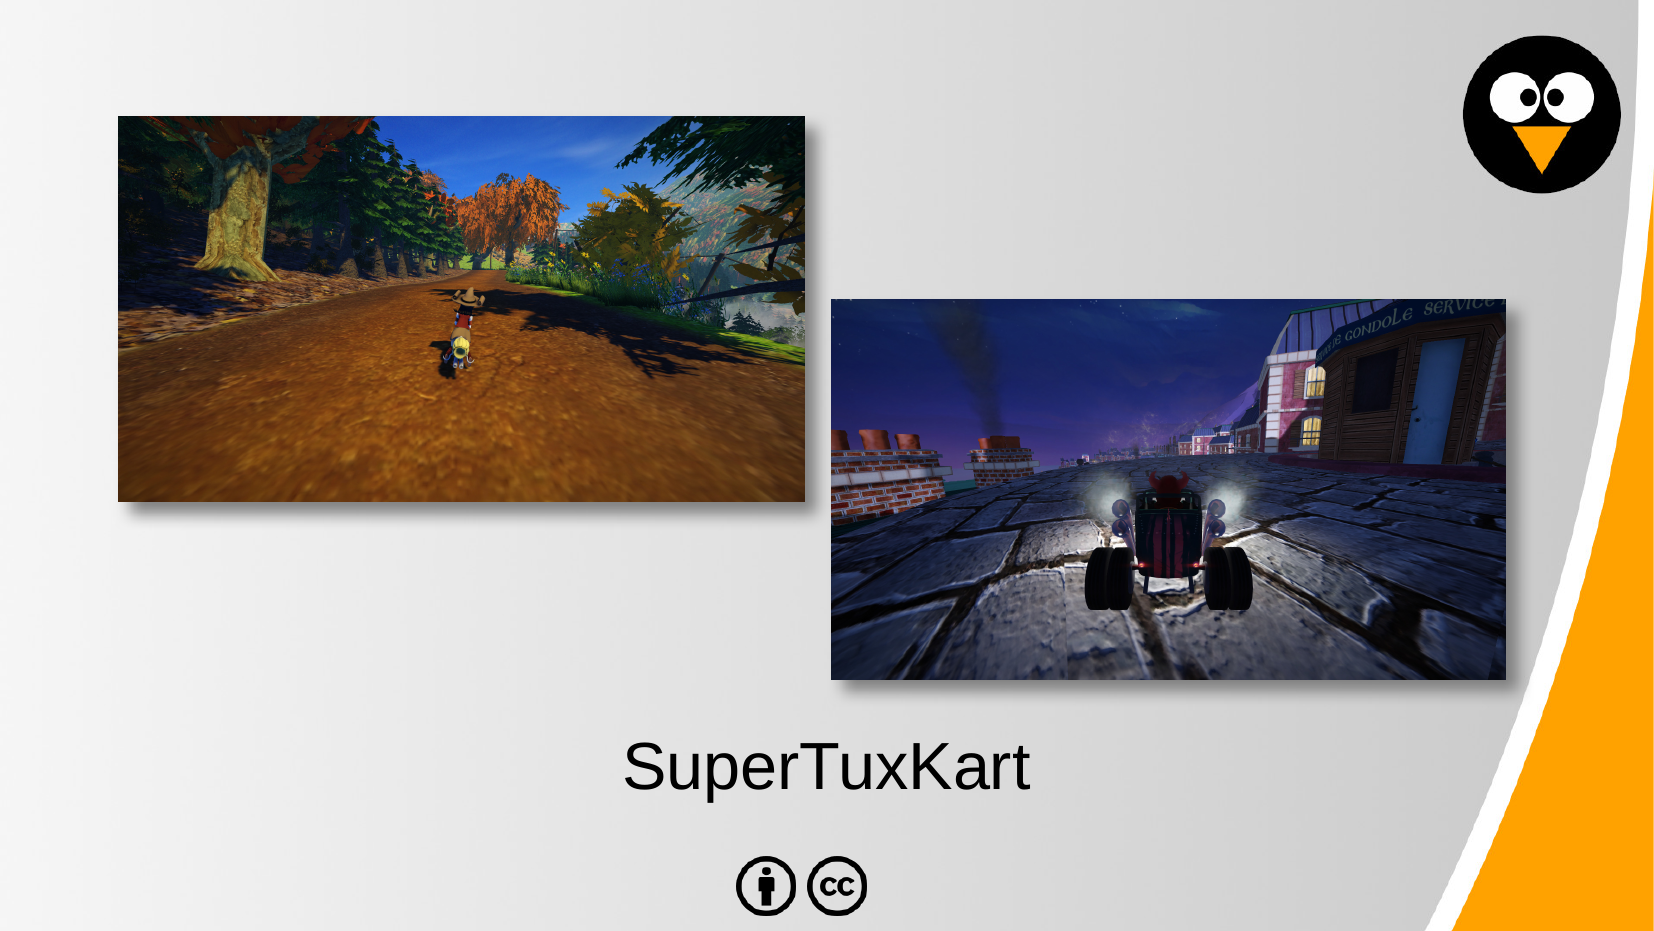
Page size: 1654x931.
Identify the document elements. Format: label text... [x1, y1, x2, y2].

picture [0, 0, 1654, 931]
subtitle SuperTuxKart [82, 84, 1571, 805]
